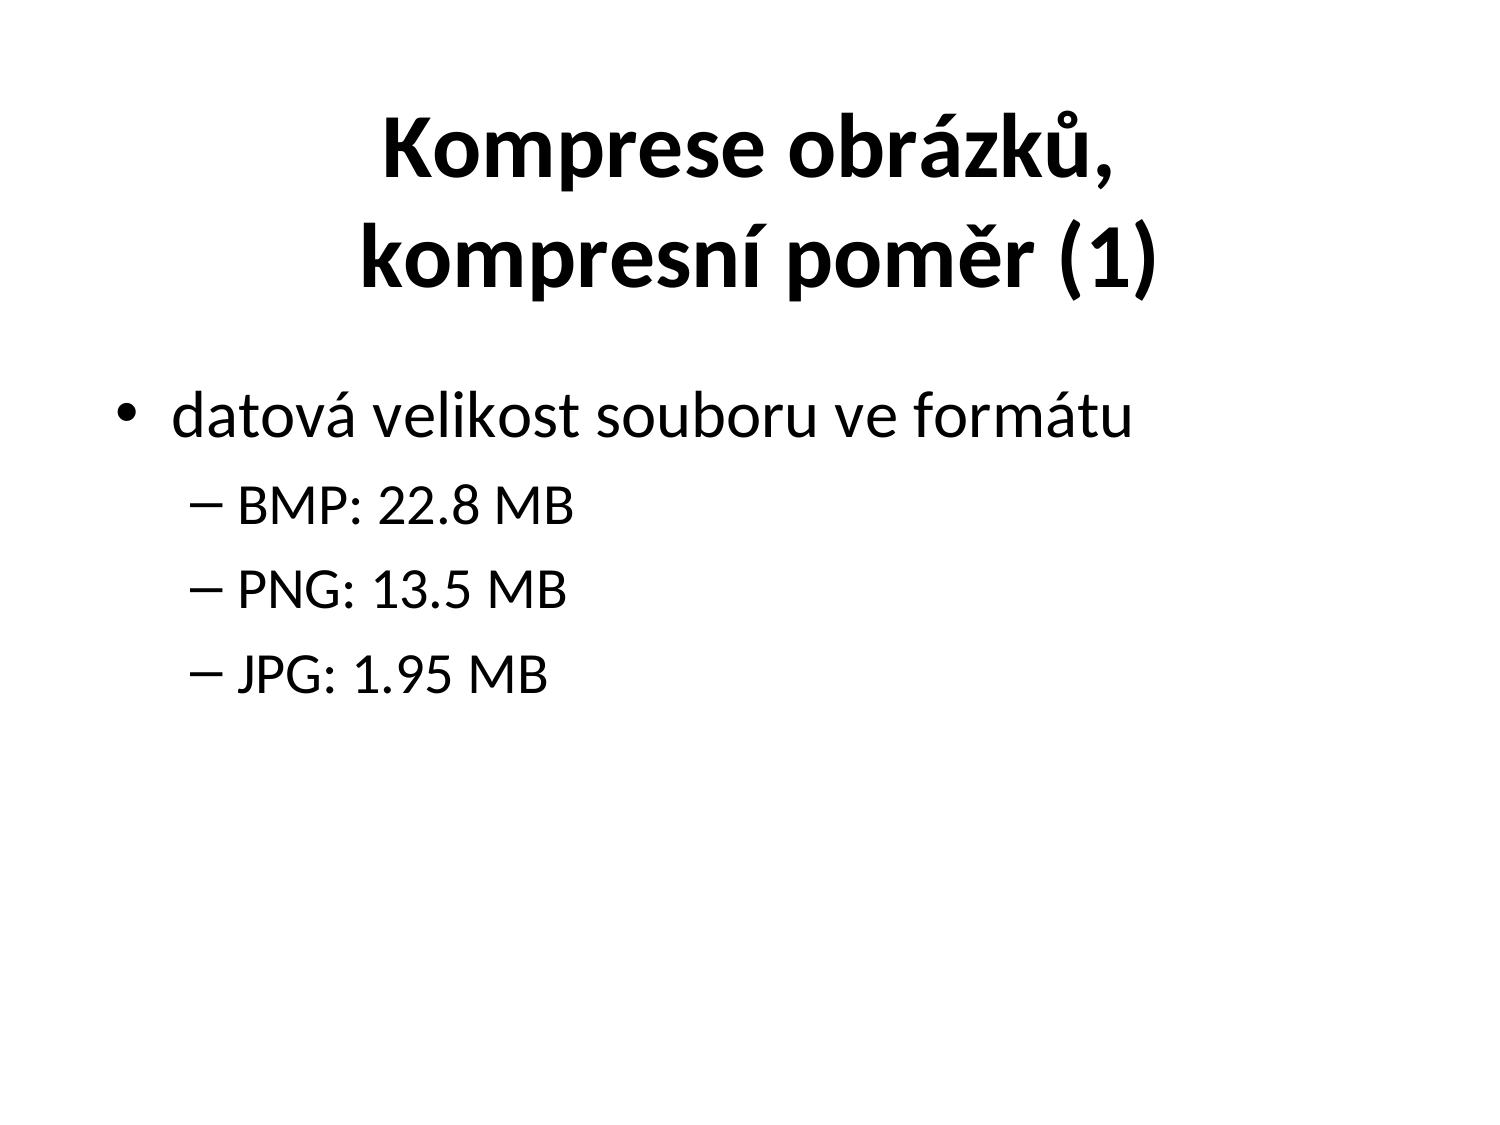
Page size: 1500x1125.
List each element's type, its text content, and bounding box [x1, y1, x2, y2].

list datová velikost souboru ve formátu BMP: 22.8 MB PNG: 13.5 MB JPG: 1.95 MB [100, 267, 1451, 1010]
title Komprese obrázků, kompresní poměr (1) [85, 78, 1436, 314]
